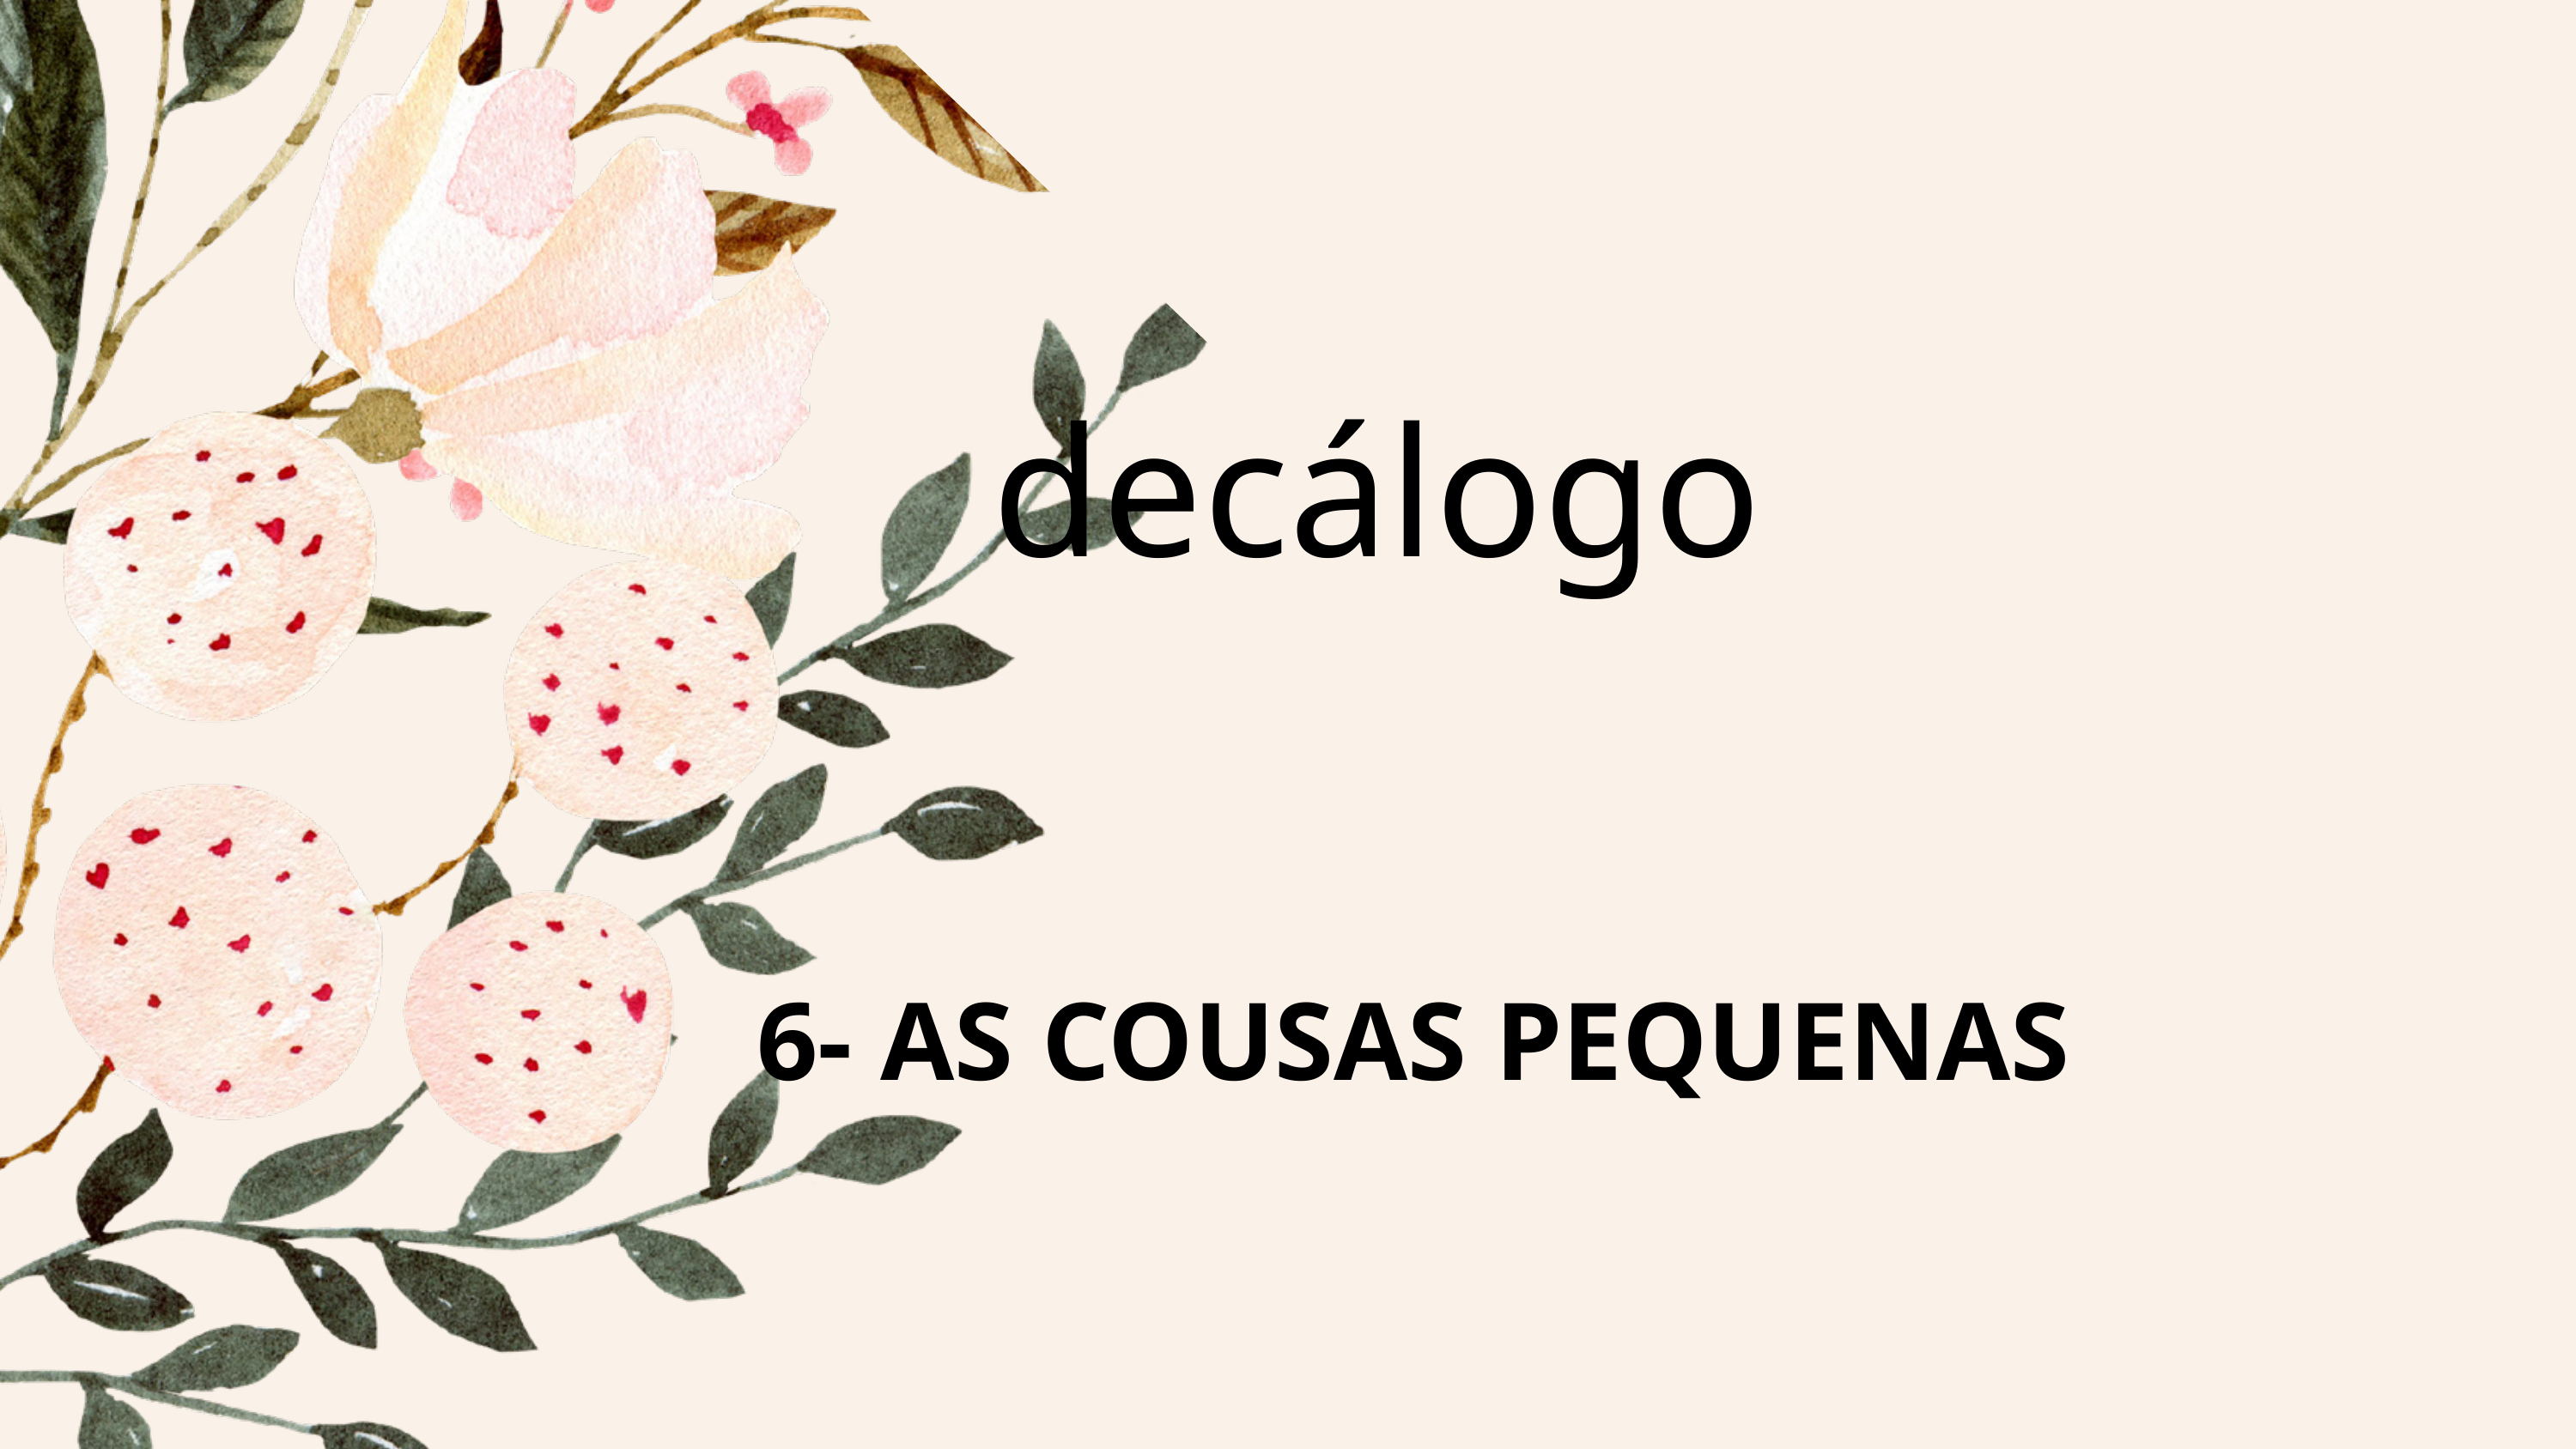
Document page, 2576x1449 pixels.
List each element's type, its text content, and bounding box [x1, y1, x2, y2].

text_box 6- AS COUSAS PEQUENAS [756, 967, 2212, 1102]
text_box [0, 0, 1485, 1449]
text_box decálogo [1569, 472, 1623, 545]
text_box decálogo [992, 378, 1891, 593]
